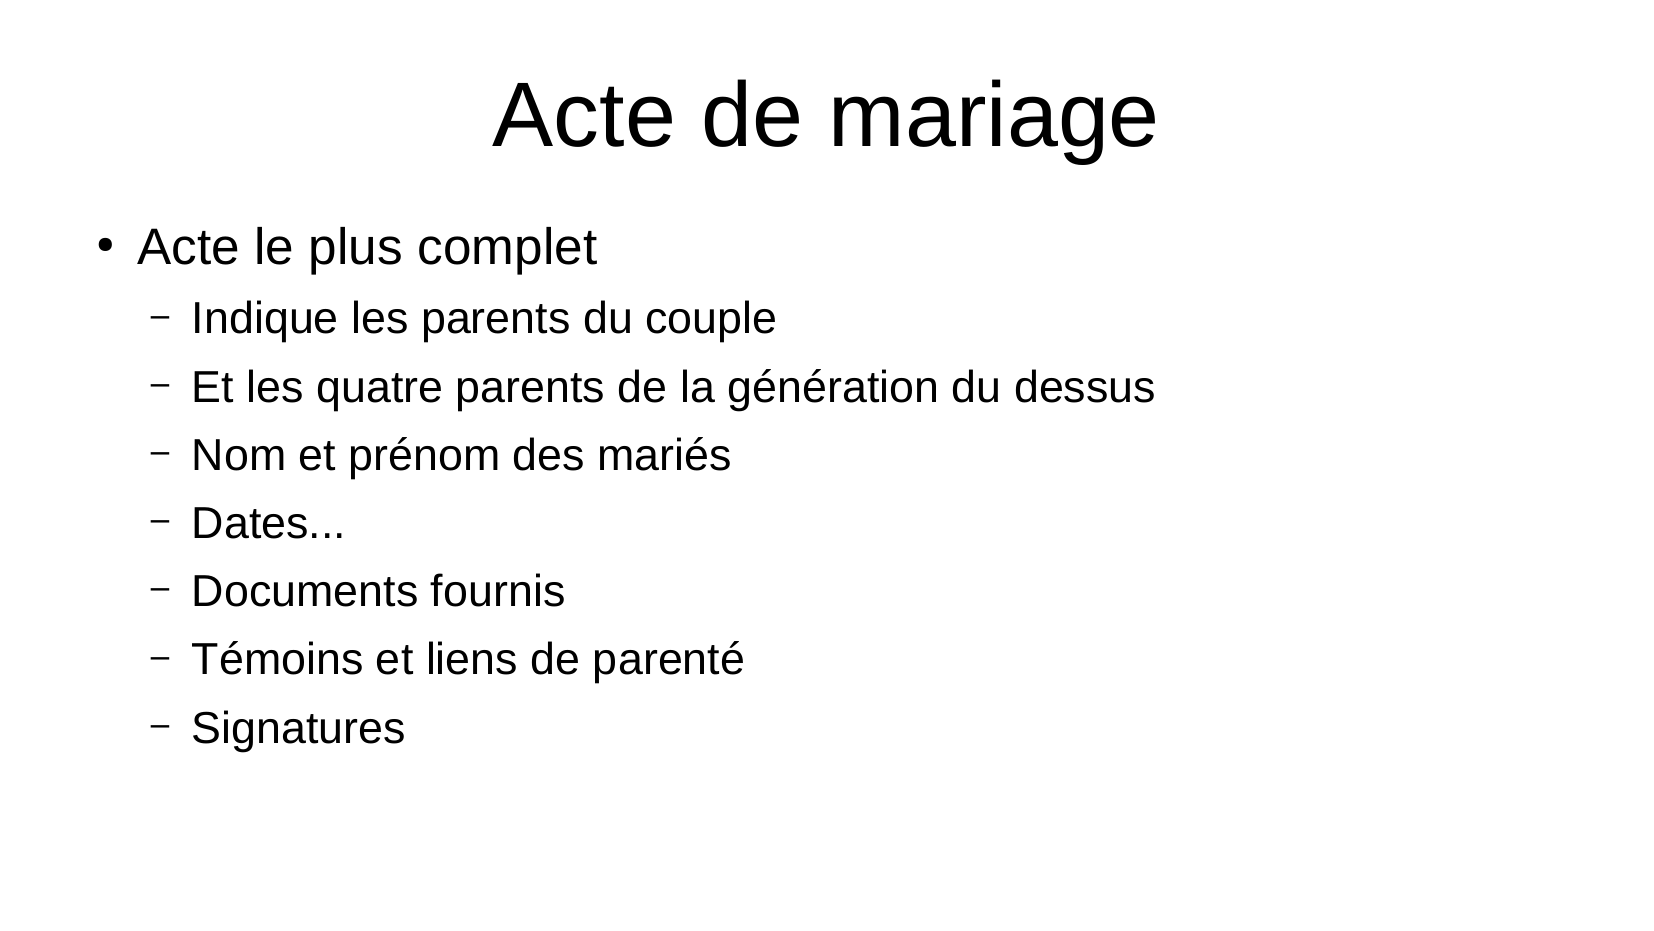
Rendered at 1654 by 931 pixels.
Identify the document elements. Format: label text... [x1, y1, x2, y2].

title Acte de mariage [82, 37, 1571, 193]
list Acte le plus complet Indique les parents du couple Et les quatre parents de la génération du dessus Nom et prénom des mariés Dates... Documents fournis Témoins et liens de parenté Signatures [82, 217, 1571, 758]
